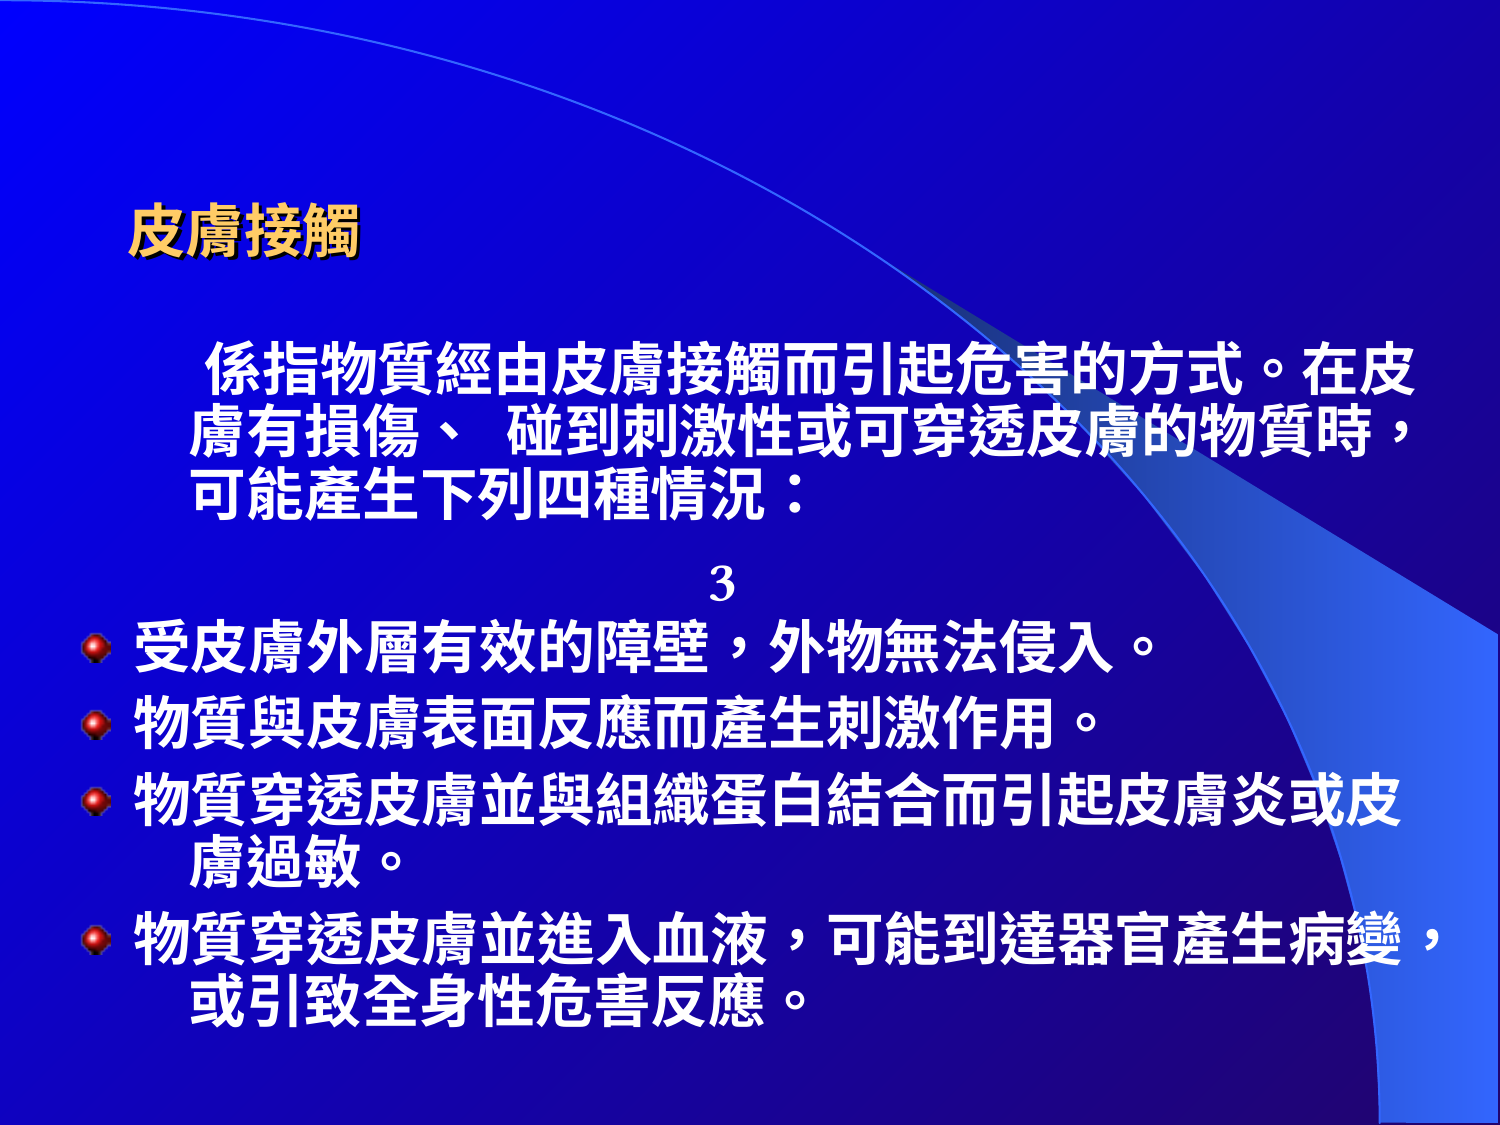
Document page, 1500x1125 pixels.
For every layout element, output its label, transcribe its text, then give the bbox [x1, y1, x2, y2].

title 皮膚接觸 [112, 178, 1363, 249]
list 係指物質經由皮膚接觸而引起危害的方式。在皮膚有損傷、 碰到刺激性或可穿透皮膚的物質時，可能產生下列四種情況：  受皮膚外層有效的障壁，外物無法侵入。 物質與皮膚表面反應而產生刺激作用。 物質穿透皮膚並與組織蛋白結合而引起皮膚炎或皮膚過敏。 物質穿透皮膚並進入血液，可能到達器官產生病變，或引致全身性危害反應。 [62, 249, 1463, 1051]
